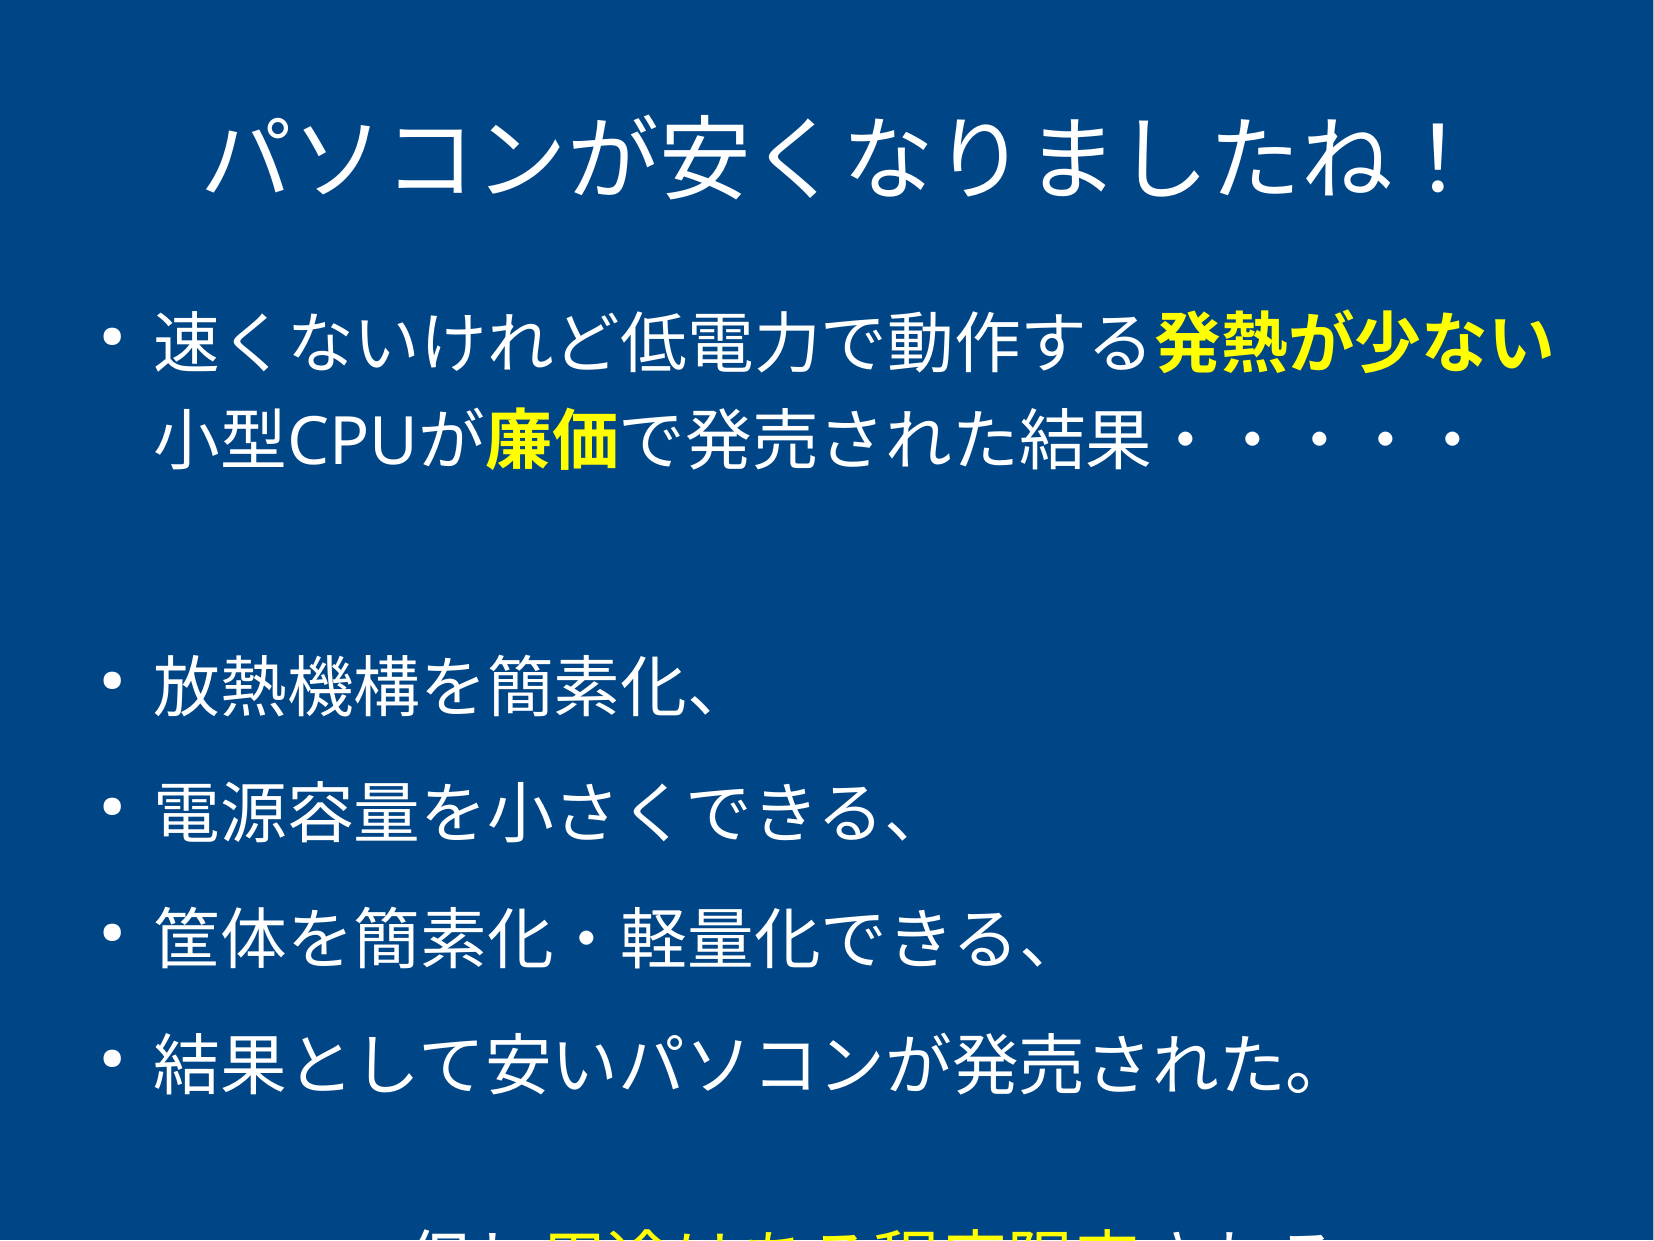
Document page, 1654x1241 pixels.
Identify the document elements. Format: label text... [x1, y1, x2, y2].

title パソコンが安くなりましたね！ [82, 56, 1571, 250]
list 速くないけれど低電力で動作する発熱が少ない 小型CPUが廉価で発売された結果・・・・・ 放熱機構を簡素化、 電源容量を小さくできる、 筐体を簡素化・軽量化できる、 結果として安いパソコンが発売された。 但し用途はある程度限定される。 [82, 290, 1565, 1182]
